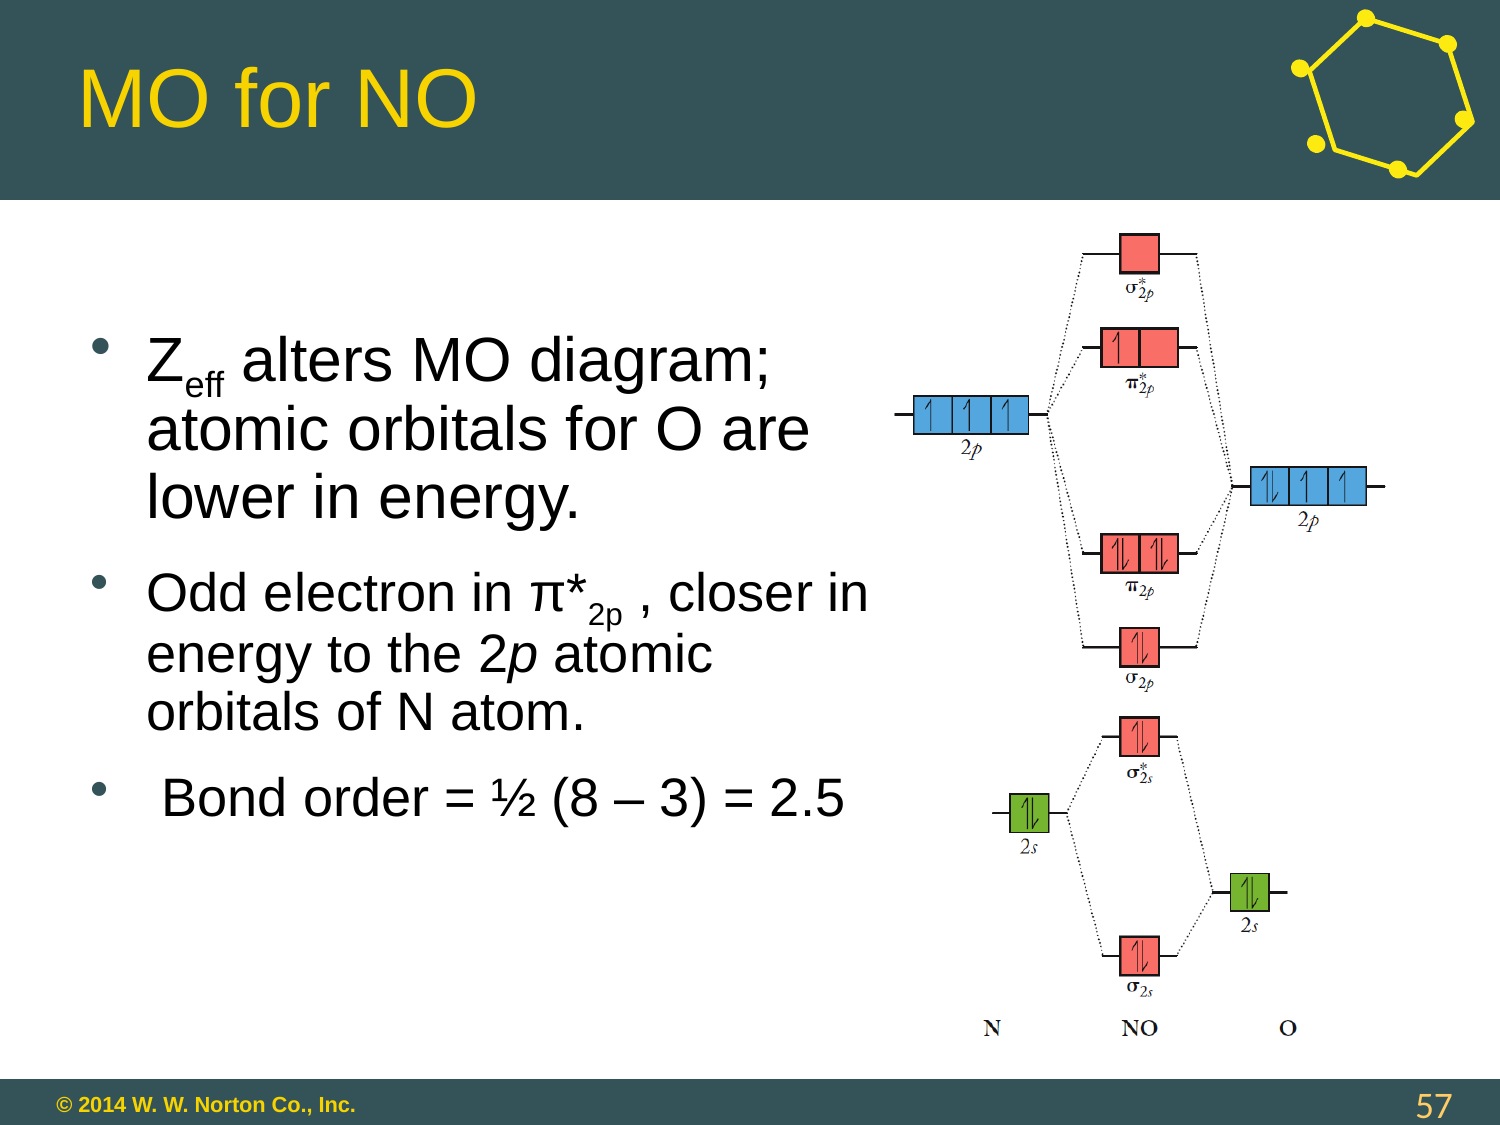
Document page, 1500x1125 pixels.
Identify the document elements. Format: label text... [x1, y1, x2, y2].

slide_number <number> [1400, 1073, 1475, 1125]
picture [889, 233, 1386, 1038]
title MO for NO [62, 0, 1338, 188]
list Zeff alters MO diagram; atomic orbitals for O are lower in energy. Odd electron in π*2p , closer in energy to the 2p atomic orbitals of N atom. Bond order = ½ (8 – 3) = 2.5 [75, 312, 889, 875]
